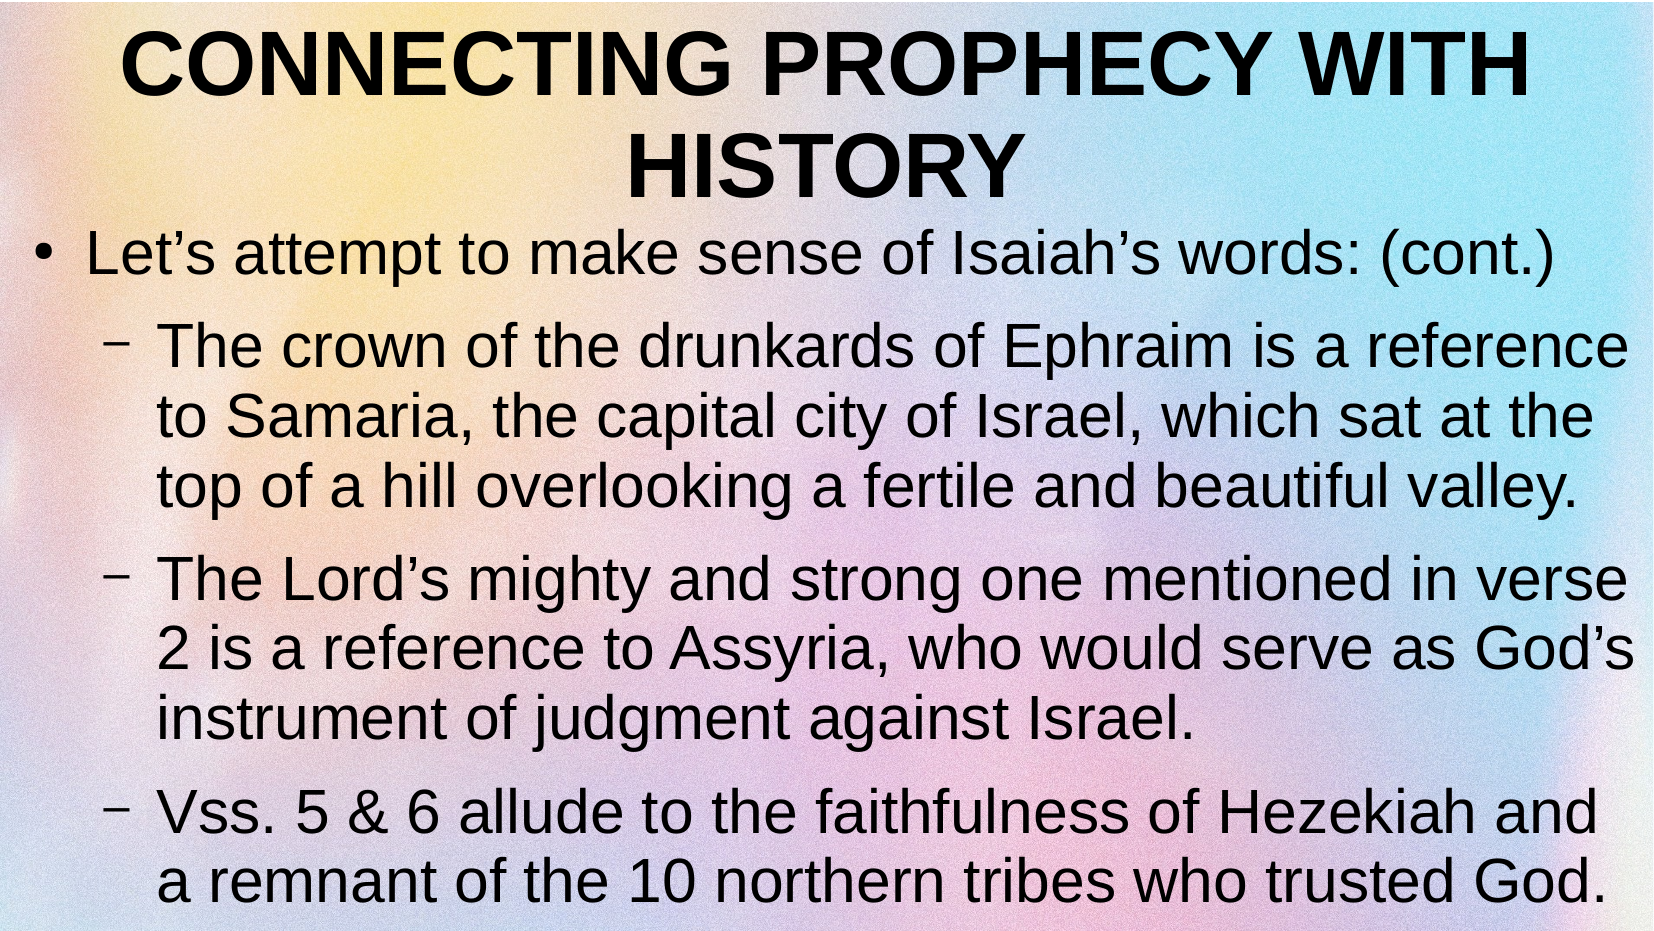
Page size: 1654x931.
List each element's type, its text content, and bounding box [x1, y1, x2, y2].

list Let’s attempt to make sense of Isaiah’s words: (cont.) The crown of the drunkards of Ephraim is a reference to Samaria, the capital city of Israel, which sat at the top of a hill overlooking a fertile and beautiful valley. The Lord’s mighty and strong one mentioned in verse 2 is a reference to Assyria, who would serve as God’s instrument of judgment against Israel. Vss. 5 & 6 allude to the faithfulness of Hezekiah and a remnant of the 10 northern tribes who trusted God. [15, 217, 1651, 931]
picture [0, 2, 1654, 931]
title CONNECTING PROPHECY WITH HISTORY [82, 12, 1571, 217]
